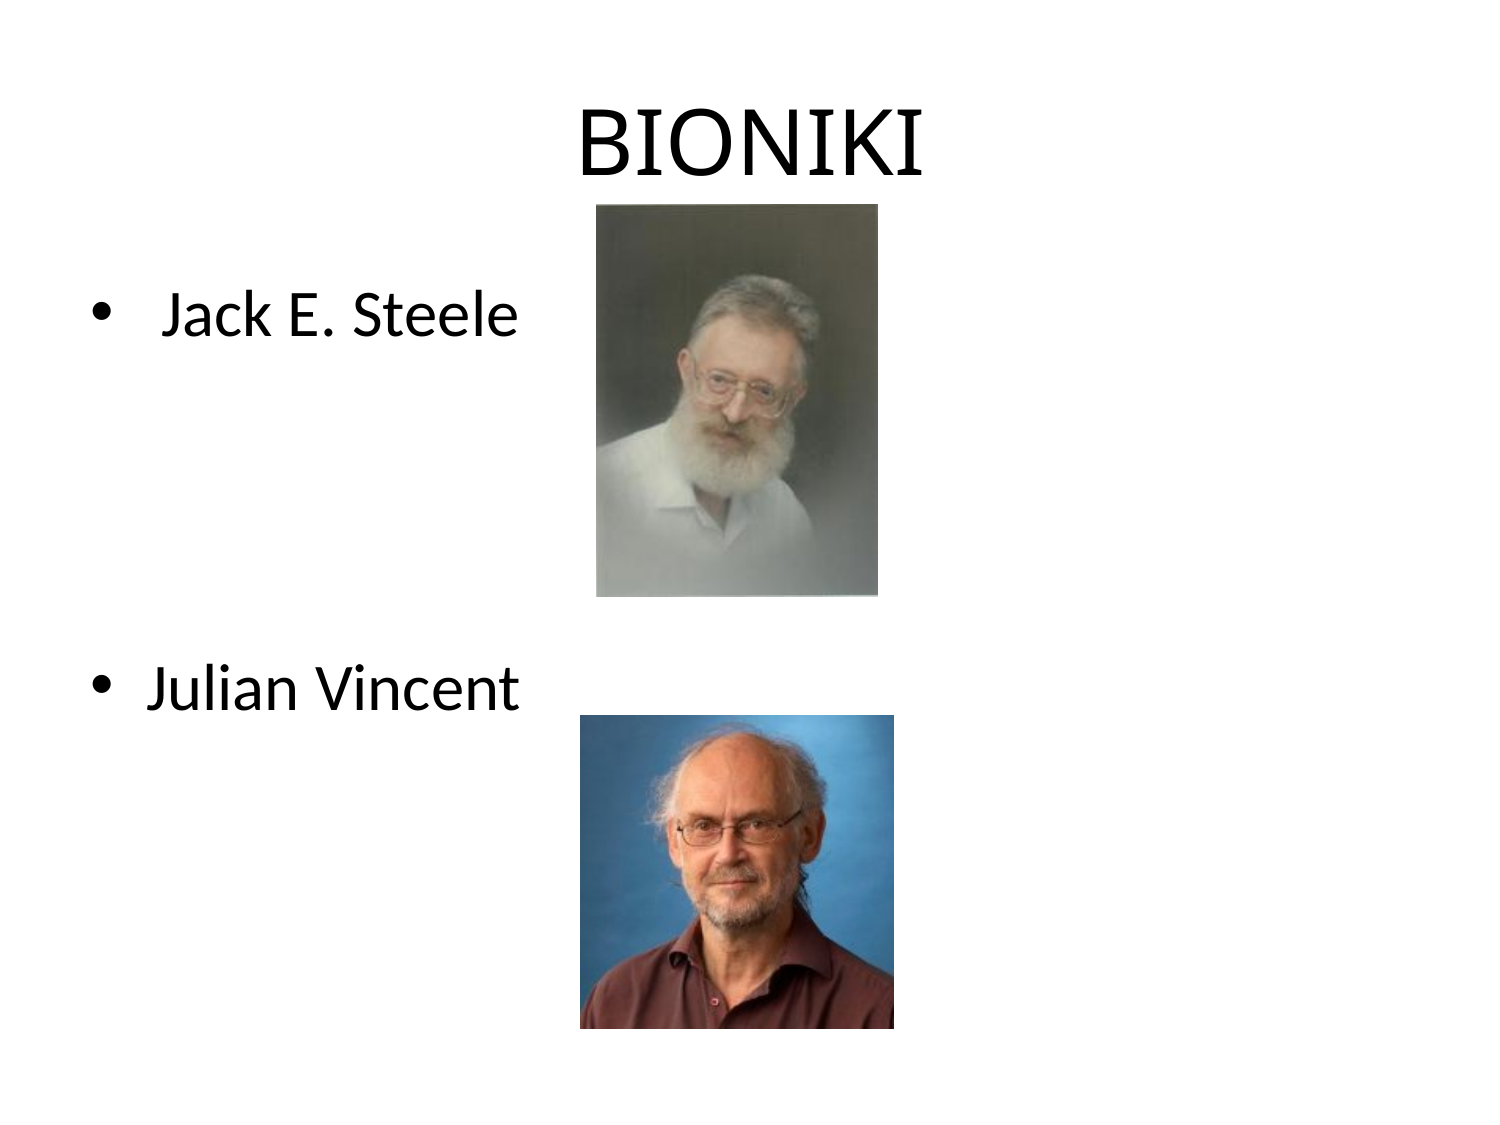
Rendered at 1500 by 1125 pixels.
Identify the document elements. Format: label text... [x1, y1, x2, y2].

list Jack E. Steele Julian Vincent [75, 262, 1425, 1005]
title BIONIKI [75, 45, 1425, 233]
picture [580, 715, 894, 1029]
picture [596, 204, 878, 597]
